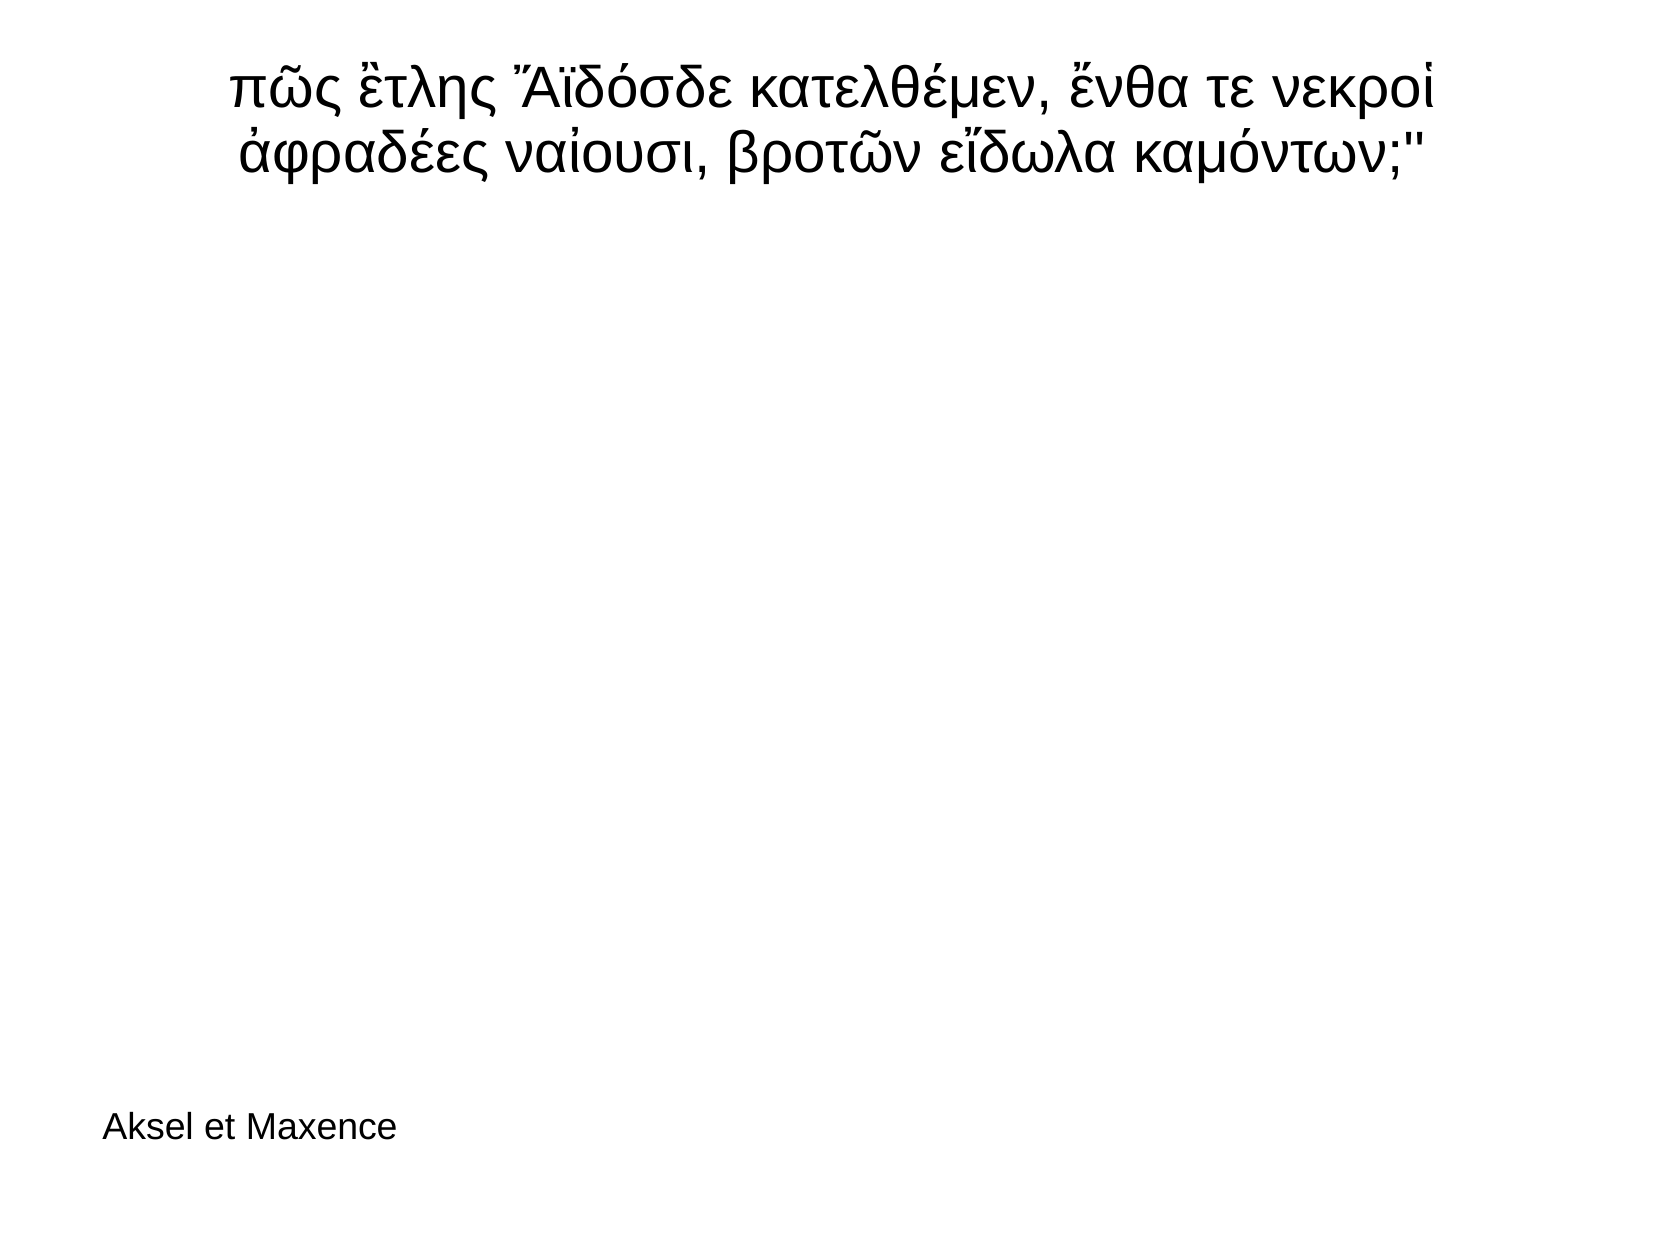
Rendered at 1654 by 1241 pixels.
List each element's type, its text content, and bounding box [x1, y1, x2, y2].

text_box πῶς ἒτλης Ἄϊδόσδε κατελθέμεν, ἔνθα τε νεκροἱ ἀφραδέες ναἰουσι, βροτῶν εἴδωλα καμόντων;'' [59, 47, 1607, 827]
text_box Aksel et Maxence [87, 1098, 449, 1170]
